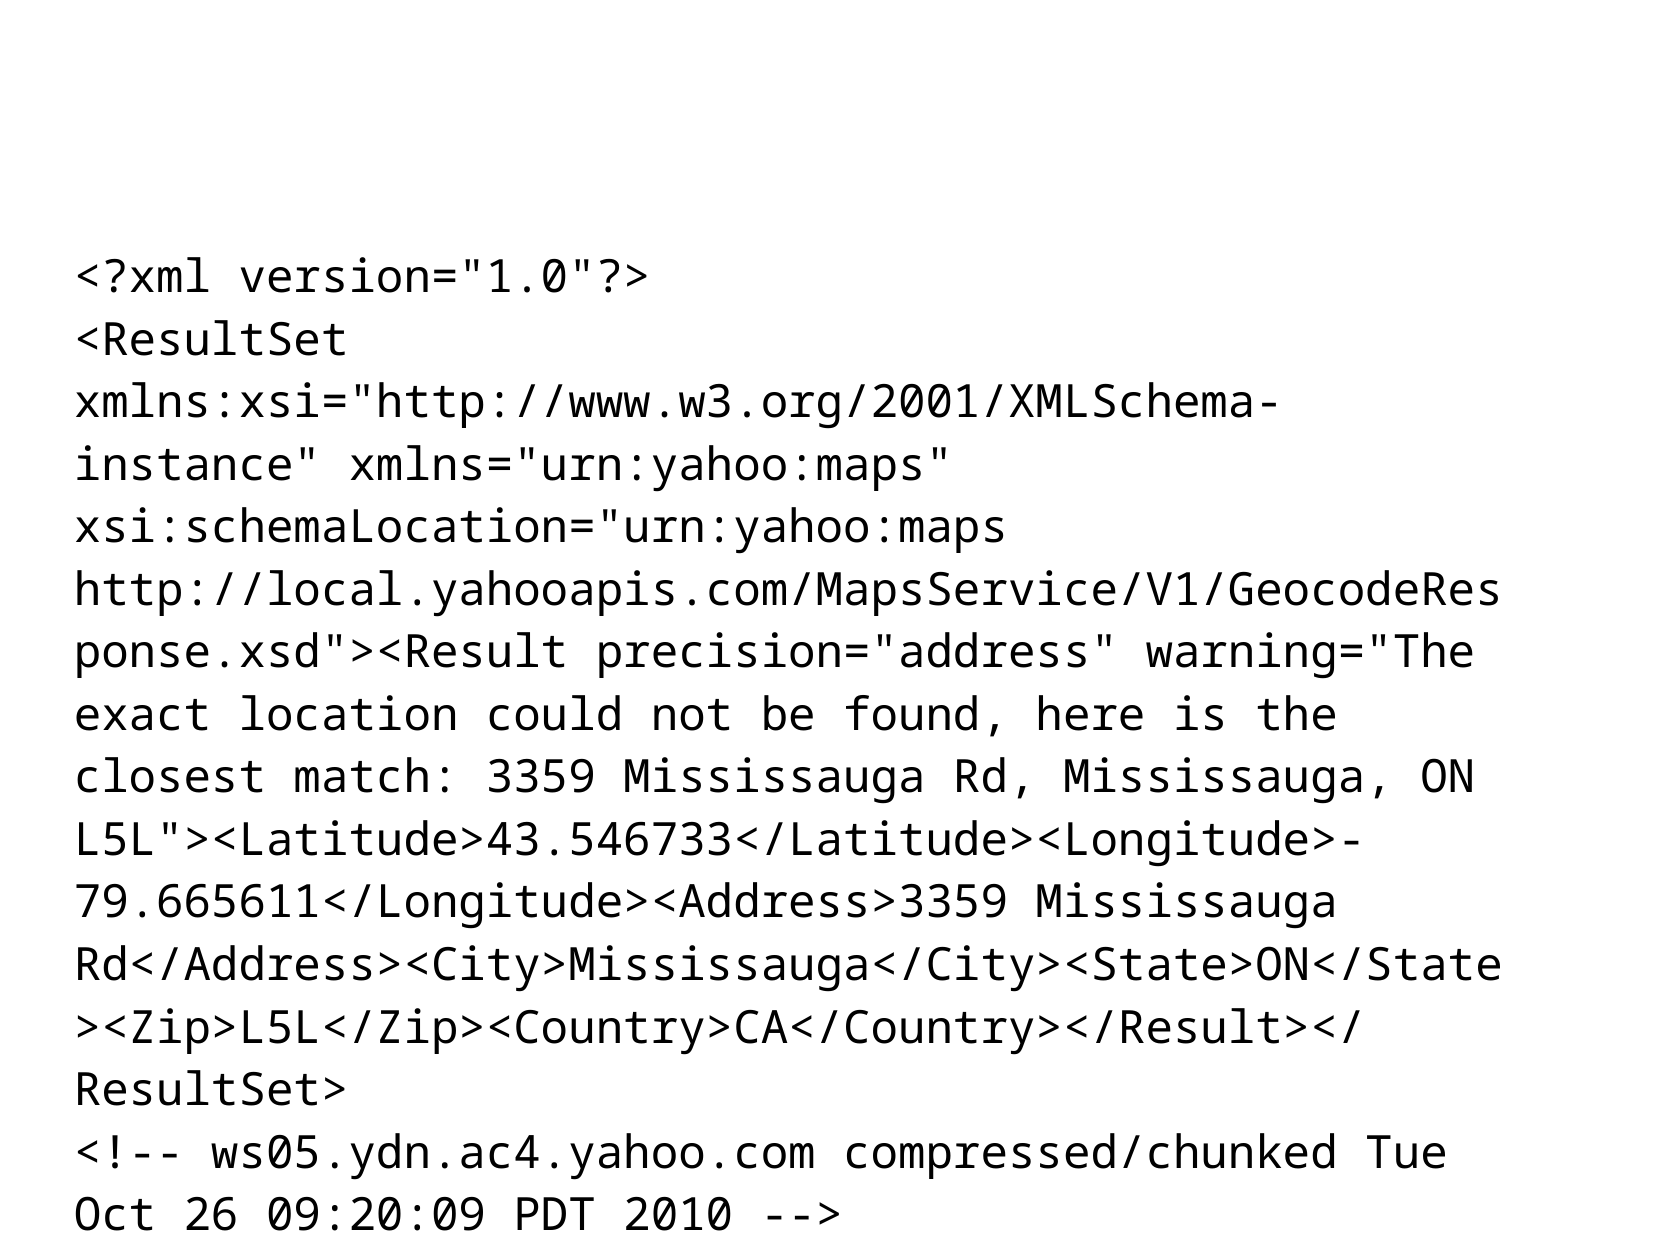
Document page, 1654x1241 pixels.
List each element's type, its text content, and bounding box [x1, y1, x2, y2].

text_box <?xml version="1.0"?> <ResultSet xmlns:xsi="http://www.w3.org/2001/XMLSchema-instance" xmlns="urn:yahoo:maps" xsi:schemaLocation="urn:yahoo:maps http://local.yahooapis.com/MapsService/V1/GeocodeResponse.xsd"><Result precision="address" warning="The exact location could not be found, here is the closest match: 3359 Mississauga Rd, Mississauga, ON L5L"><Latitude>43.546733</Latitude><Longitude>-79.665611</Longitude><Address>3359 Mississauga Rd</Address><City>Mississauga</City><State>ON</State><Zip>L5L</Zip><Country>CA</Country></Result></ResultSet> <!-- ws05.ydn.ac4.yahoo.com compressed/chunked Tue Oct 26 09:20:09 PDT 2010 --> [59, 236, 1541, 1241]
